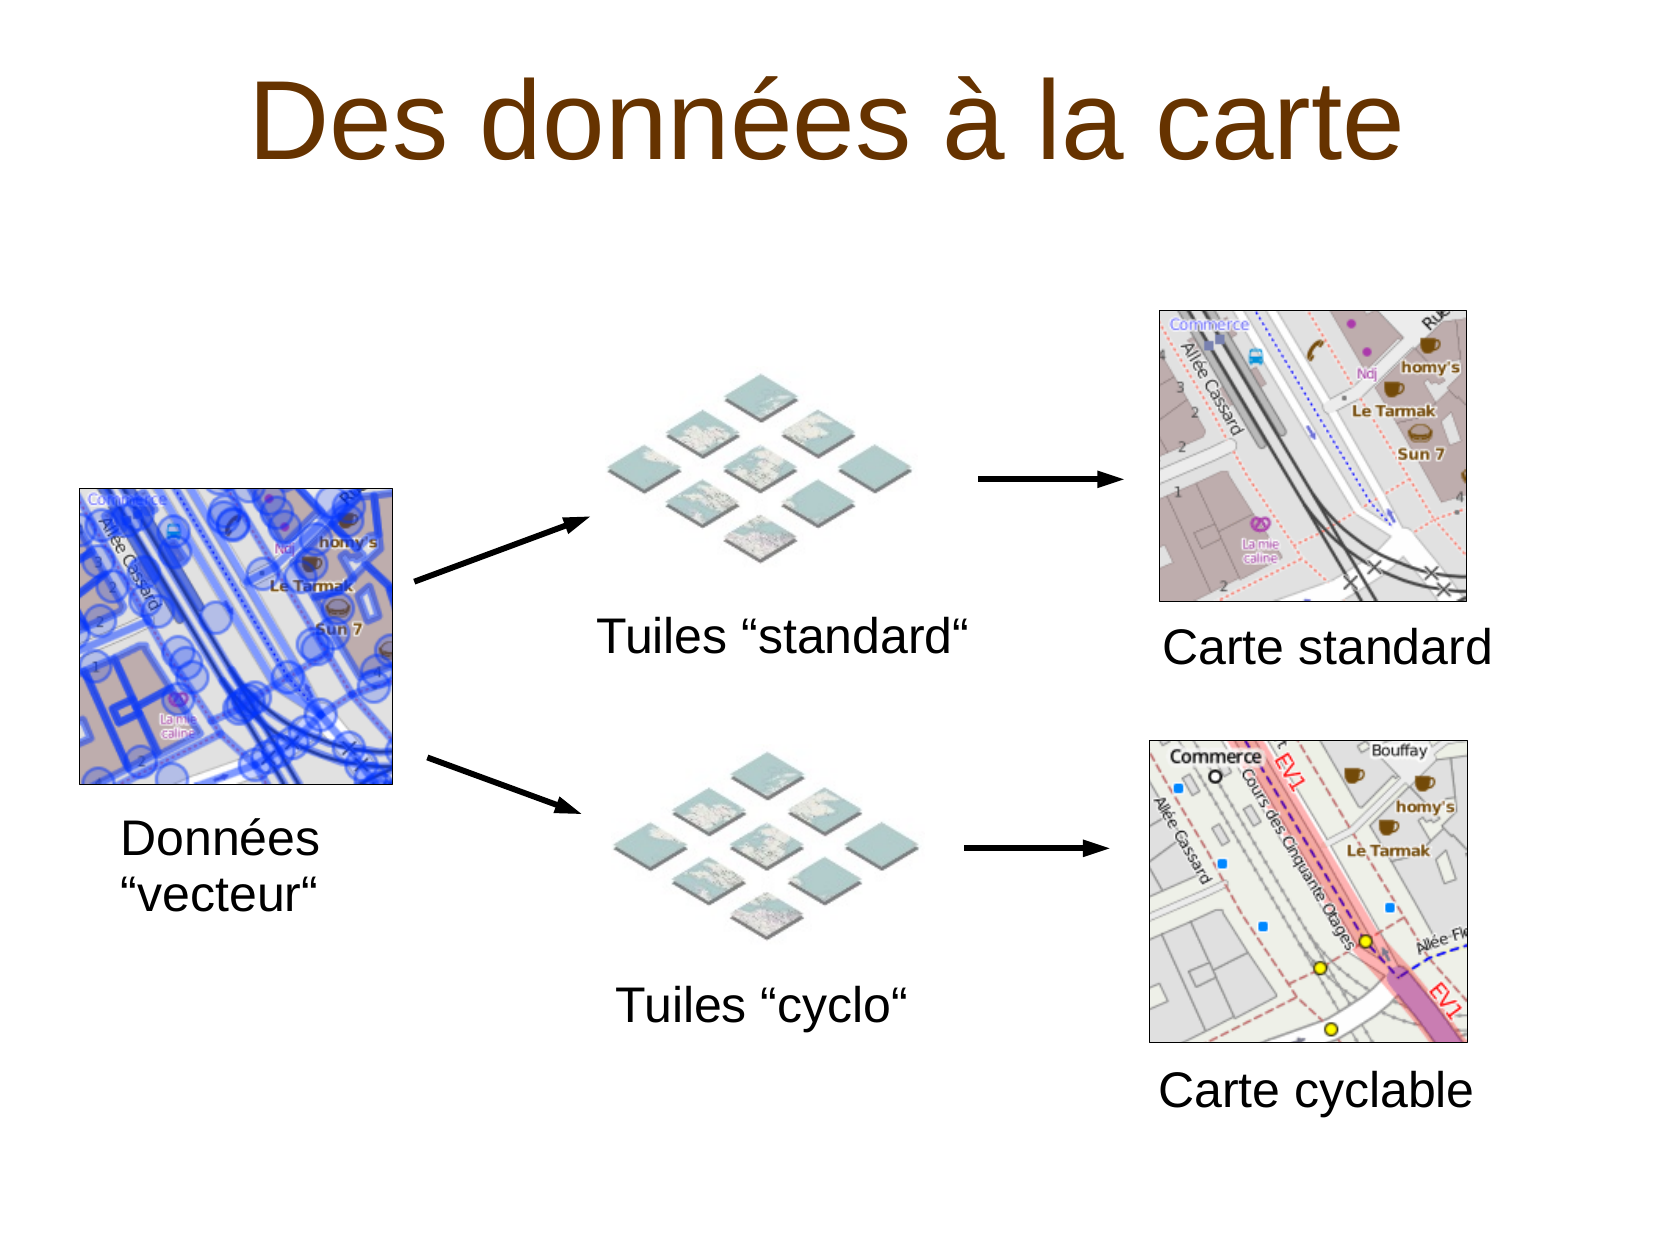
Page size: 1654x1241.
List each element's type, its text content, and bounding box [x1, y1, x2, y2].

picture [605, 366, 918, 572]
title Des données à la carte [82, 58, 1571, 185]
picture [1149, 740, 1467, 1043]
text_box Tuiles “cyclo“ [600, 969, 924, 1041]
text_box Carte standard [1147, 611, 1509, 683]
text_box Carte cyclable [1143, 1054, 1490, 1126]
picture [611, 744, 925, 949]
text_box Données “vecteur“ [106, 803, 365, 930]
text_box Tuiles “standard“ [581, 601, 985, 672]
picture [1159, 310, 1466, 601]
picture [80, 488, 393, 784]
